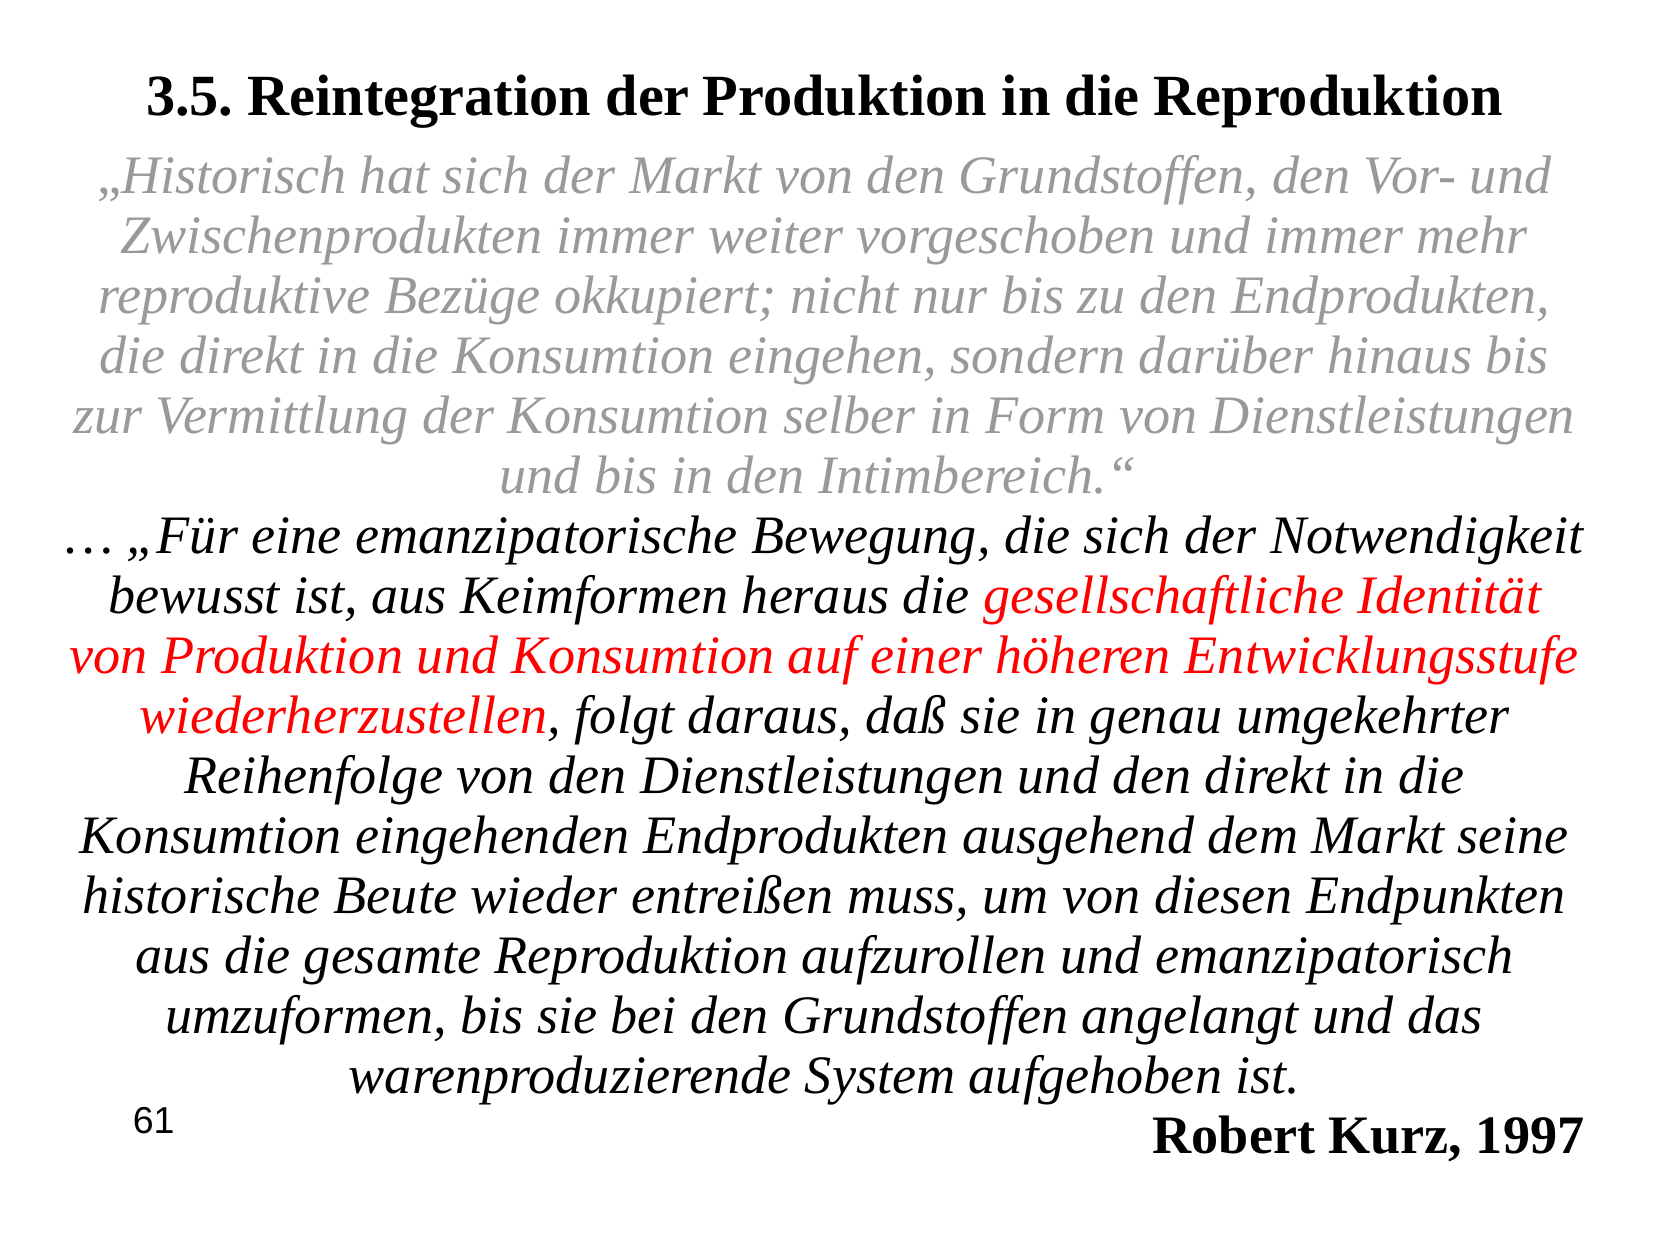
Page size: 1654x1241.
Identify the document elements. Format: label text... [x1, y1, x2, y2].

text_box 3.5. Reintegration der Produktion in die Reproduktion „Historisch hat sich der Markt von den Grundstoffen, den Vor- und Zwischenprodukten immer weiter vorgeschoben und immer mehr reproduktive Bezüge okkupiert; nicht nur bis zu den Endprodukten, die direkt in die Konsumtion eingehen, sondern darüber hinaus bis zur Vermittlung der Konsumtion selber in Form von Dienstleistungen und bis in den Intimbereich.“ … „Für eine emanzipatorische Bewegung, die sich der Notwendigkeit bewusst ist, aus Keimformen heraus die gesellschaftliche Identität von Produktion und Konsumtion auf einer höheren Entwicklungsstufe wiederherzustellen, folgt daraus, daß sie in genau umgekehrter Reihenfolge von den Dienstleistungen und den direkt in die Konsumtion eingehenden Endprodukten ausgehend dem Markt seine historische Beute wieder entreißen muss, um von diesen Endpunkten aus die gesamte Reproduktion aufzurollen und emanzipatorisch umzuformen, bis sie bei den Grundstoffen angelangt und das warenproduzierende System aufgehoben ist. Robert Kurz, 1997 [50, 55, 1604, 1173]
text_box <Nummer> [118, 1092, 211, 1150]
